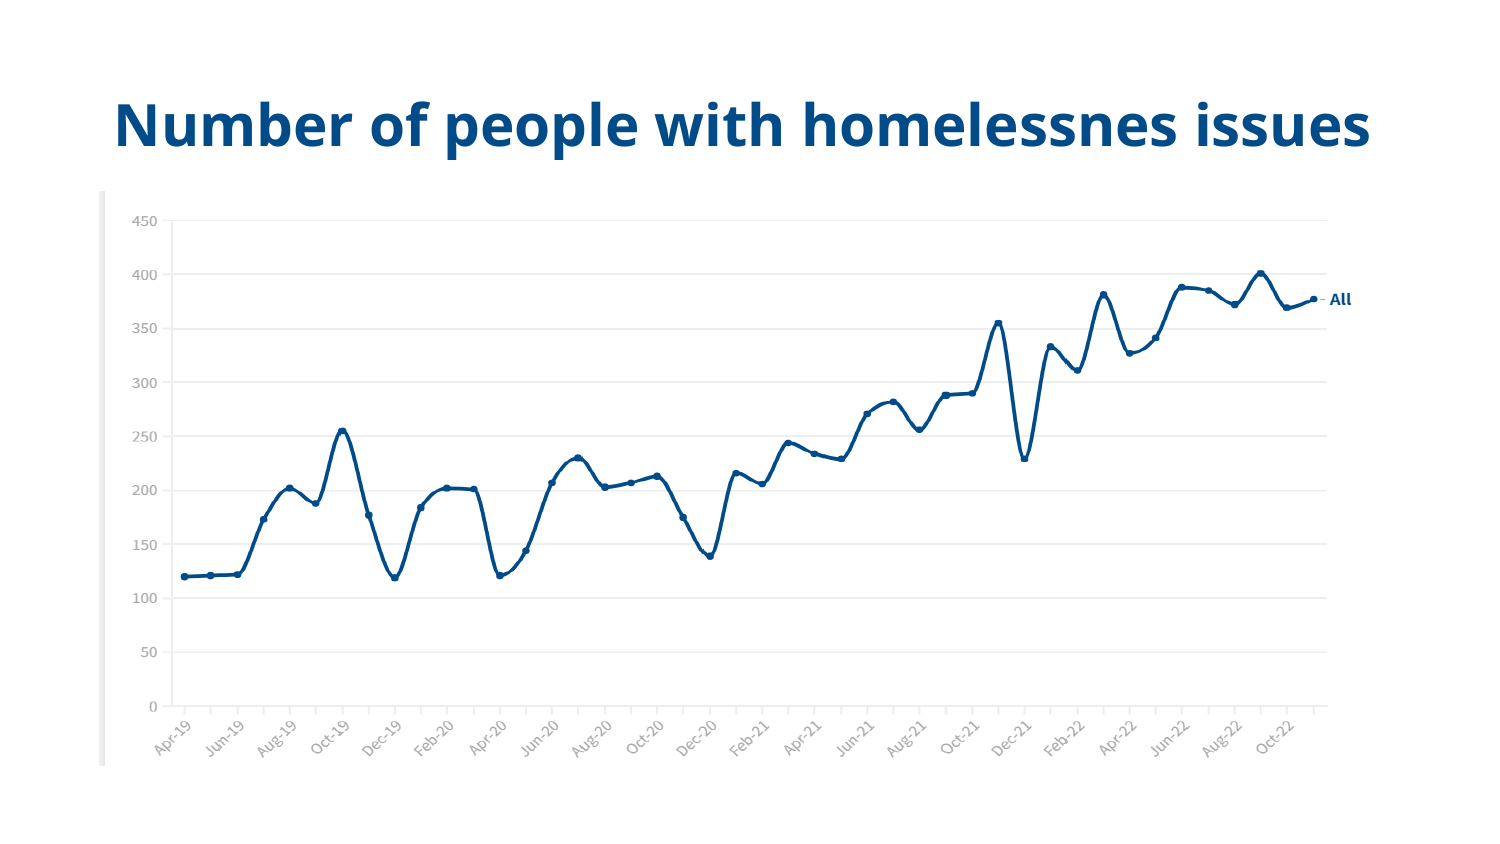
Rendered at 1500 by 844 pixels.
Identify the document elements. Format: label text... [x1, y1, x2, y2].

picture [98, 191, 1396, 766]
title Number of people with homelessnes issues [98, 72, 1396, 174]
